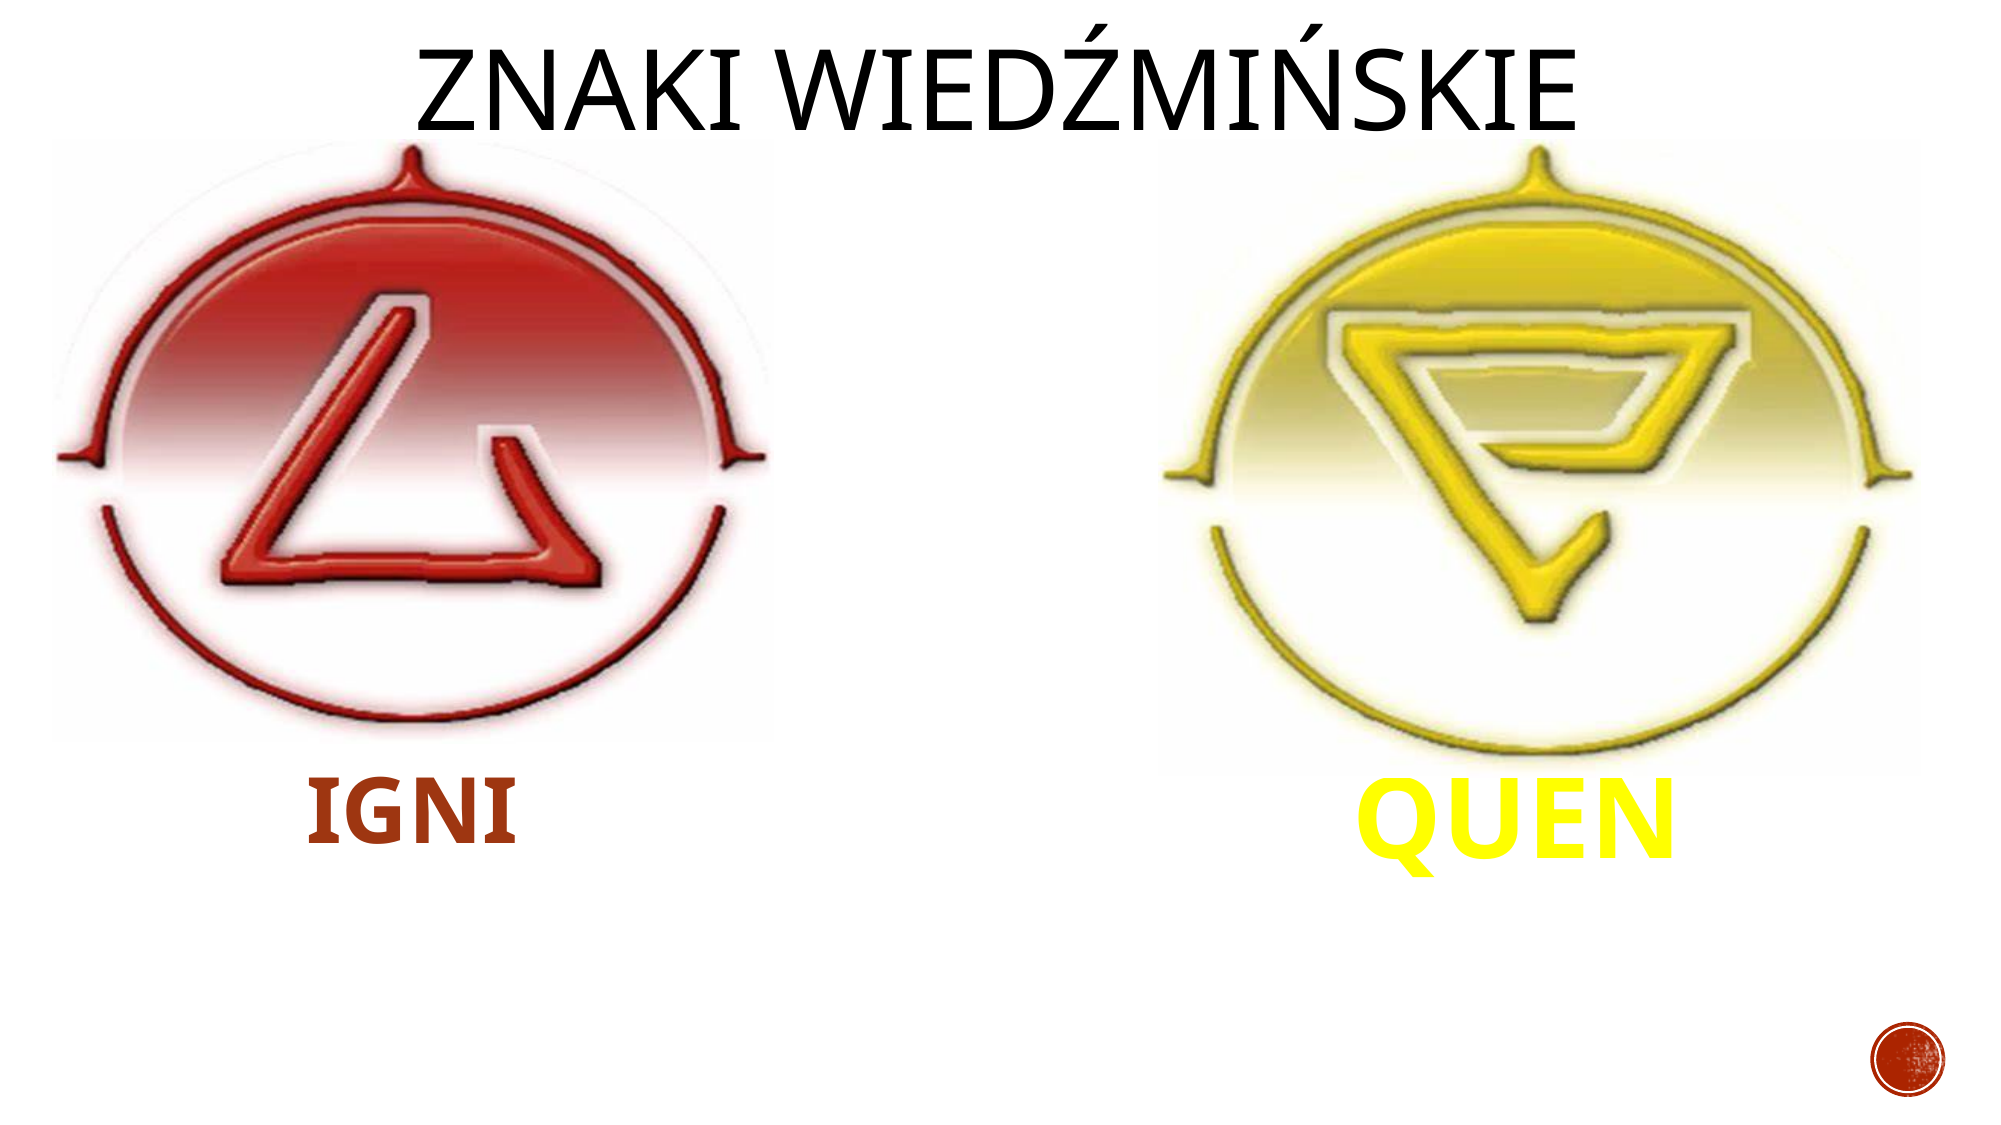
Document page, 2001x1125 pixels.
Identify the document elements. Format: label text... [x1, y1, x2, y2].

picture [1158, 139, 1921, 778]
list QUEN [1223, 778, 1812, 893]
title Znaki wiedźmińskie [173, 0, 1824, 226]
list IGNI [100, 743, 725, 885]
picture [52, 139, 774, 744]
